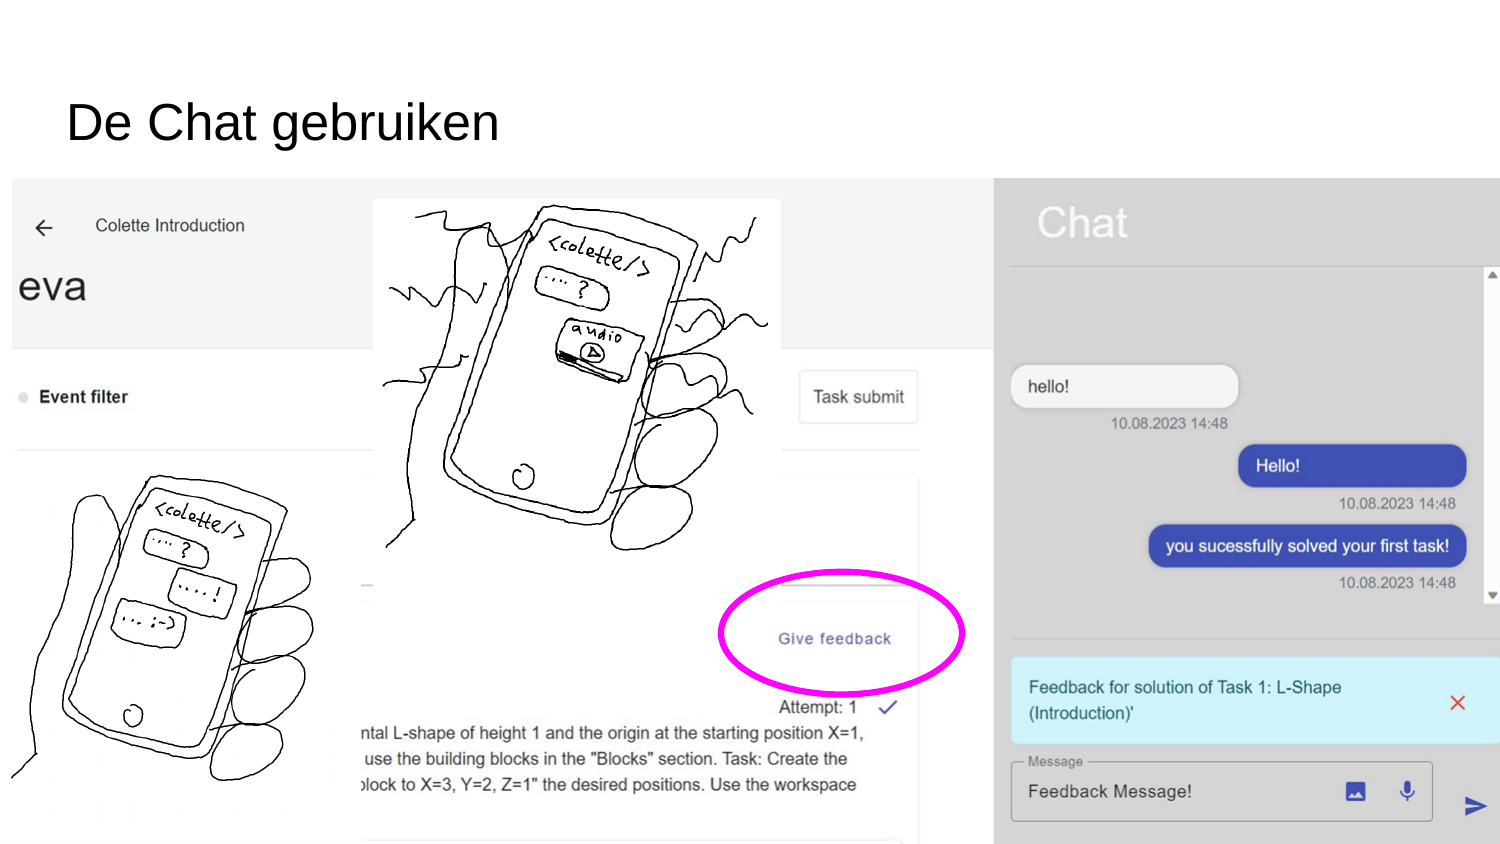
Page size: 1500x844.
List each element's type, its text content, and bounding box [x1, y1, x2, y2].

title De Chat gebruiken [51, 72, 1449, 167]
picture [0, 178, 1500, 844]
